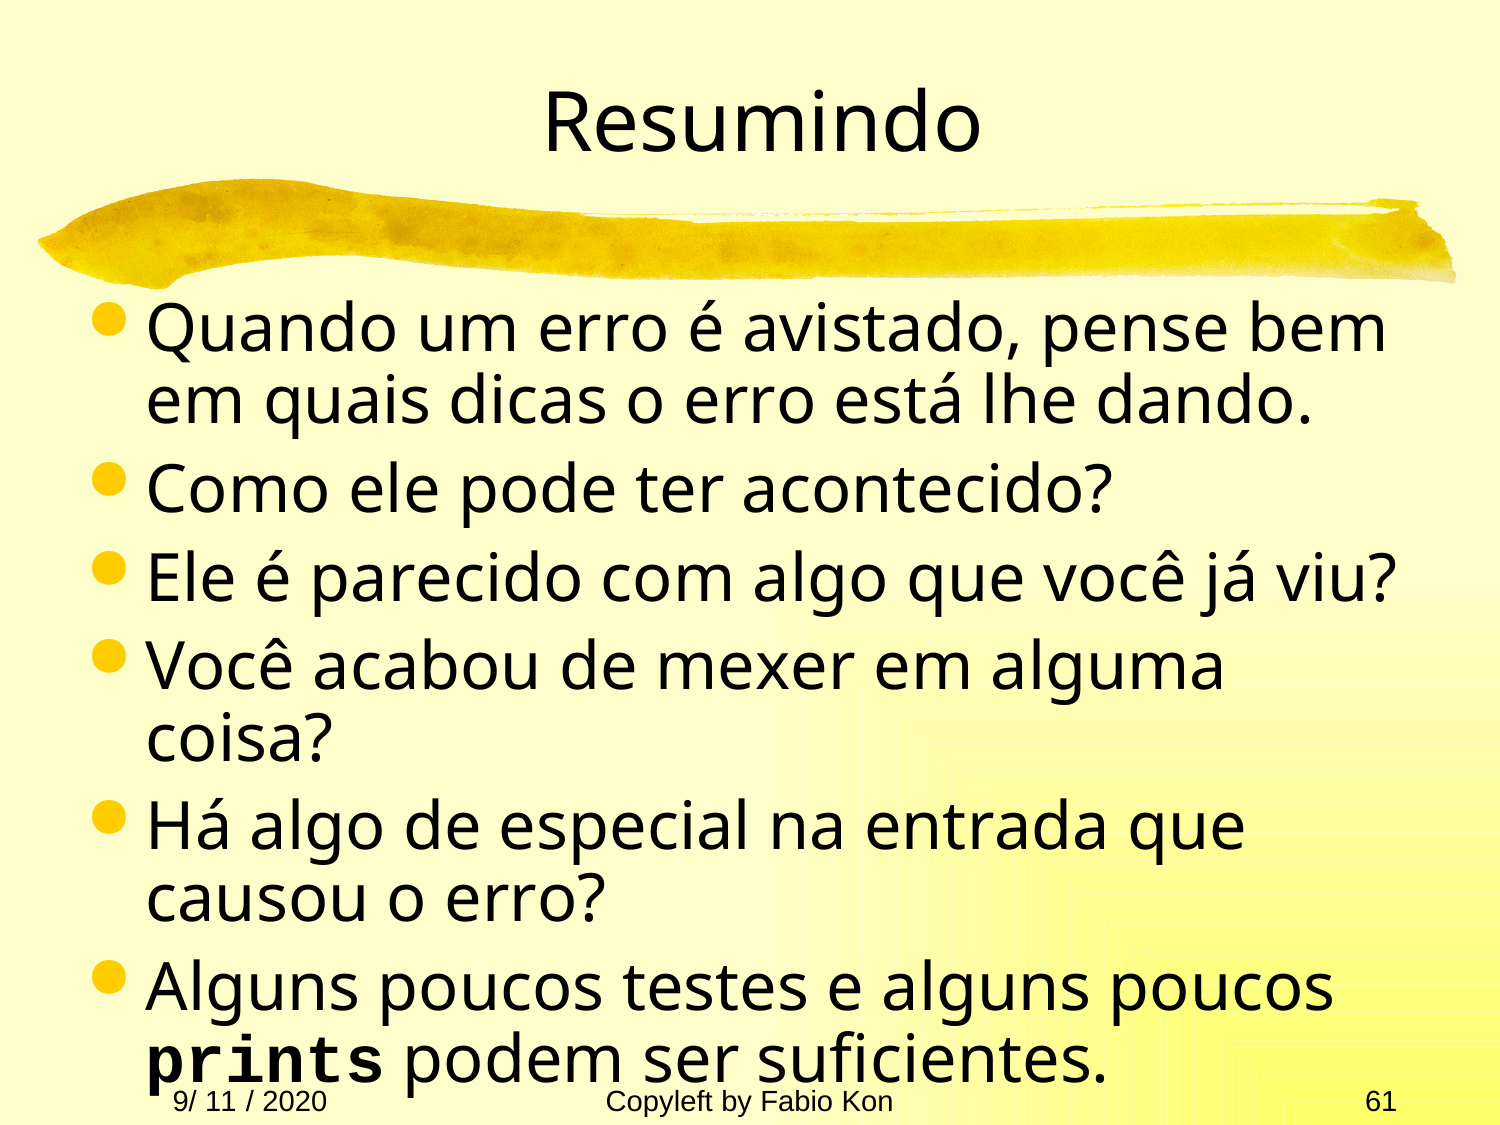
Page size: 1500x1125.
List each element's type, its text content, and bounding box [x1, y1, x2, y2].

picture [24, 174, 1463, 297]
title Resumindo [125, 0, 1401, 177]
list Quando um erro é avistado, pense bem em quais dicas o erro está lhe dando. Como ele pode ter acontecido? Ele é parecido com algo que você já viu? Você acabou de mexer em alguma coisa? Há algo de especial na entrada que causou o erro? Alguns poucos testes e alguns poucos prints podem ser suficientes. [74, 286, 1417, 1087]
